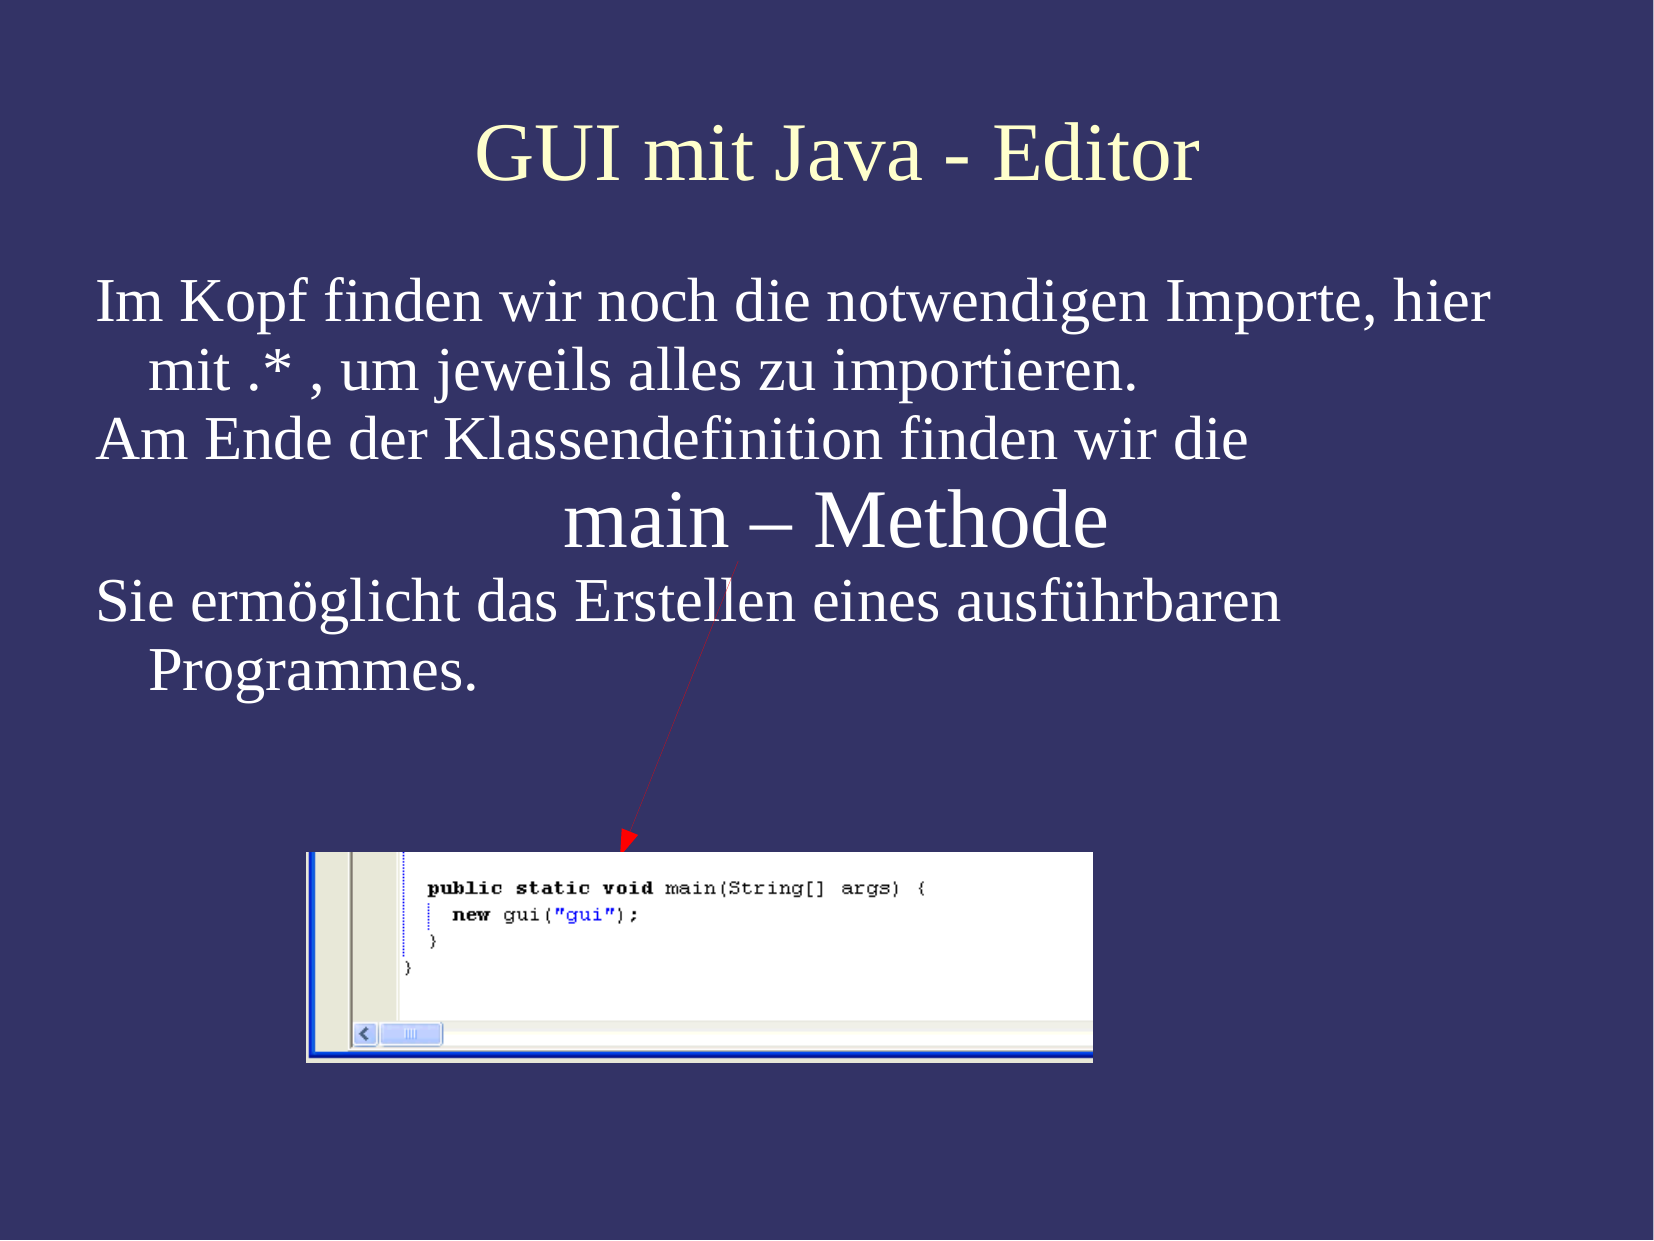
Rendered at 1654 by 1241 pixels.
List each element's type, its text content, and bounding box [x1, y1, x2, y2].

picture [306, 852, 1093, 1063]
list Im Kopf finden wir noch die notwendigen Importe, hier mit .* , um jeweils alles zu importieren. Am Ende der Klassendefinition finden wir die main – Methode Sie ermöglicht das Erstellen eines ausführbaren Programmes. [77, 265, 1579, 1214]
title GUI mit Java - Editor [54, 44, 1622, 260]
